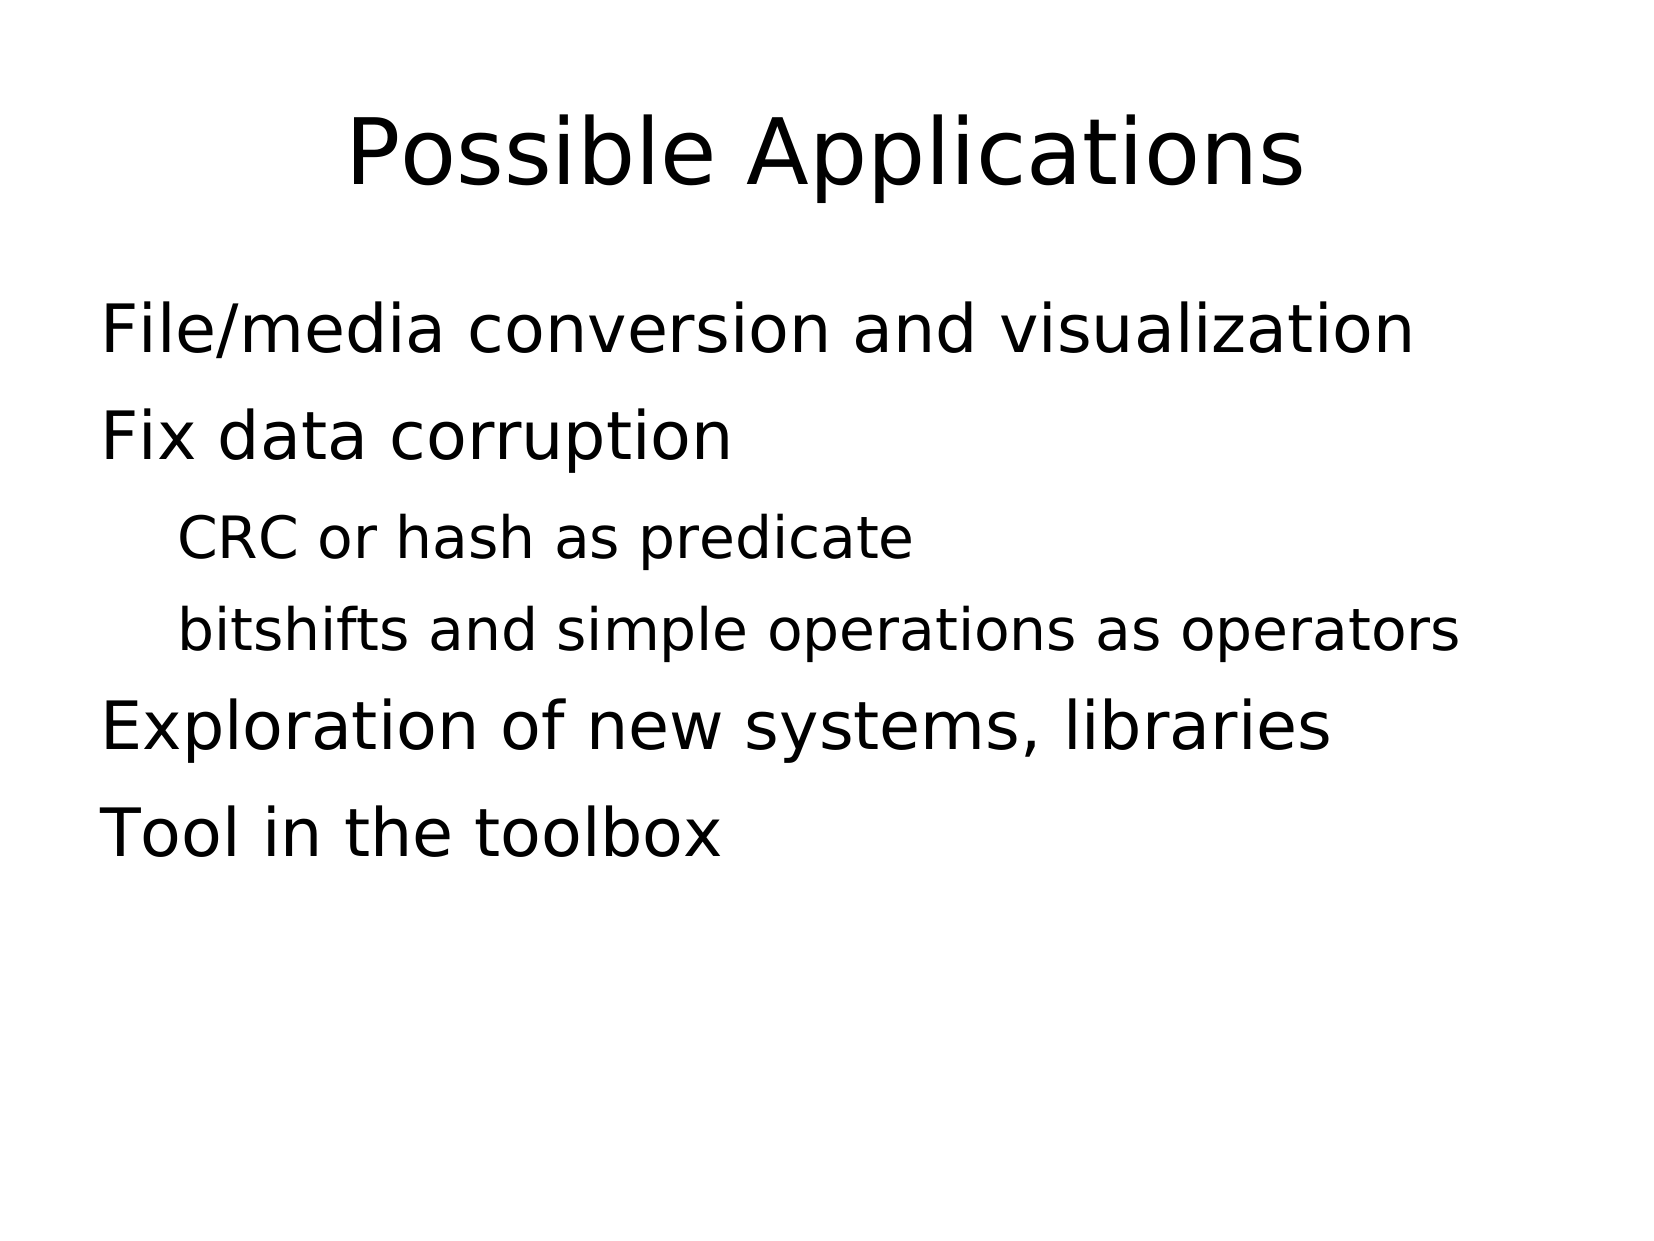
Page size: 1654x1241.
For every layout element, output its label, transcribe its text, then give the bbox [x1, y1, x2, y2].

title Possible Applications [82, 56, 1571, 250]
list File/media conversion and visualization Fix data corruption CRC or hash as predicate bitshifts and simple operations as operators Exploration of new systems, libraries Tool in the toolbox [82, 290, 1571, 1201]
